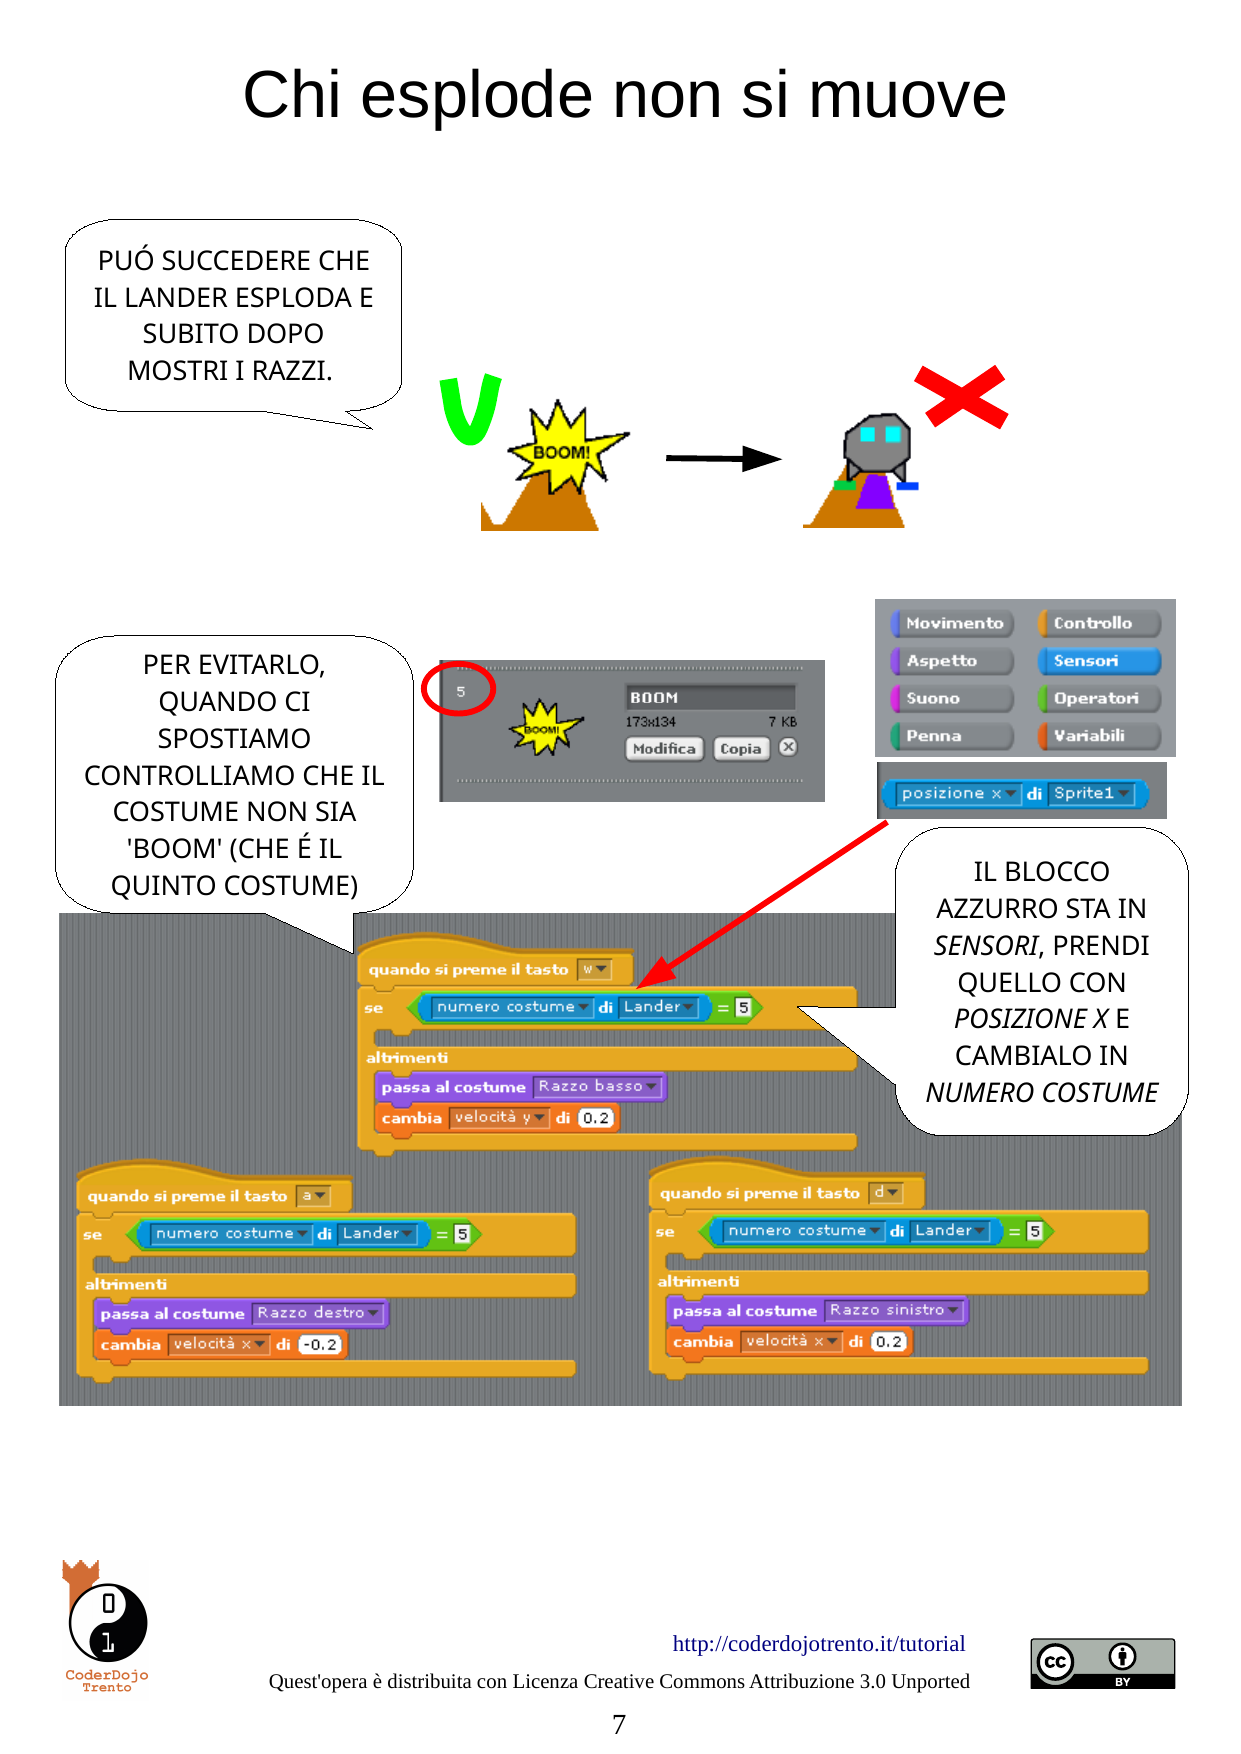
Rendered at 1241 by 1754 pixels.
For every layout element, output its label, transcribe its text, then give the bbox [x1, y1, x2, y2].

text_box http://coderdojotrento.it/tutorial [658, 1623, 999, 1665]
picture [59, 913, 1182, 1406]
picture [877, 762, 1167, 819]
picture [425, 650, 844, 809]
text_box PUÓ SUCCEDERE CHE IL LANDER ESPLODA E SUBITO DOPO MOSTRI I RAZZI. [65, 219, 402, 430]
text_box Quest'opera è distribuita con Licenza Creative Commons Attribuzione 3.0 Unported [248, 1662, 982, 1702]
text_box 7 [597, 1702, 642, 1750]
picture [929, 368, 947, 378]
picture [875, 599, 1176, 757]
title Chi esplode non si muove [59, 20, 1193, 170]
picture [62, 1560, 149, 1701]
picture [803, 368, 947, 528]
picture [427, 667, 490, 710]
text_box IL BLOCCO AZZURRO STA IN SENSORI, PRENDI QUELLO CON POSIZIONE X E CAMBIALO IN NUMERO COSTUME [797, 827, 1189, 1136]
picture [481, 365, 635, 531]
text_box PER EVITARLO, QUANDO CI SPOSTIAMO CONTROLLIAMO CHE IL COSTUME NON SIA 'BOOM' (CHE É IL QUINTO COSTUME) [55, 635, 414, 954]
picture [1030, 1638, 1176, 1689]
